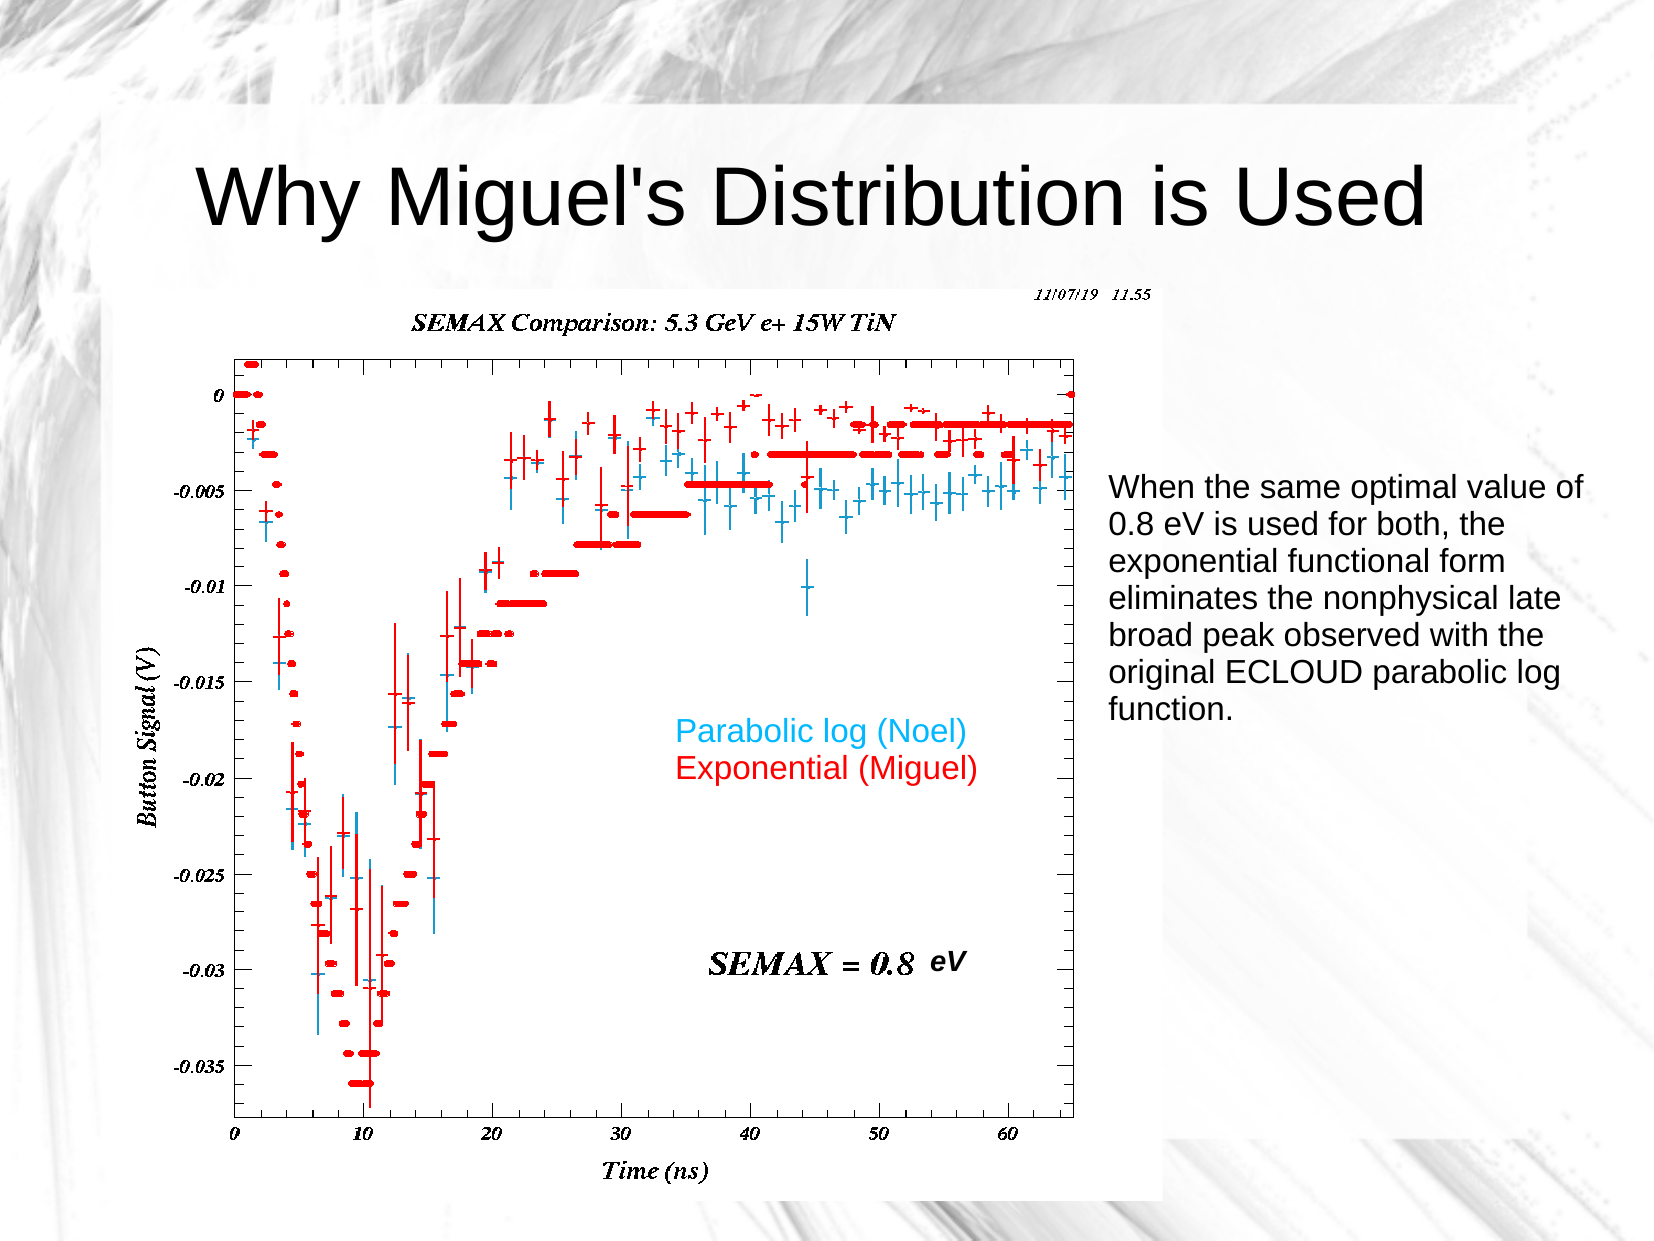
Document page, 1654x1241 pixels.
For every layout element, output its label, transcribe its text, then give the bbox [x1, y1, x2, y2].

title Why Miguel's Distribution is Used [118, 112, 1506, 281]
text_box Parabolic log (Noel) Exponential (Miguel) [675, 712, 999, 790]
text_box eV [930, 945, 967, 980]
picture [0, 0, 1654, 1241]
text_box When the same optimal value of 0.8 eV is used for both, the exponential functional form eliminates the nonphysical late broad peak observed with the original ECLOUD parabolic log function. [1108, 468, 1613, 739]
